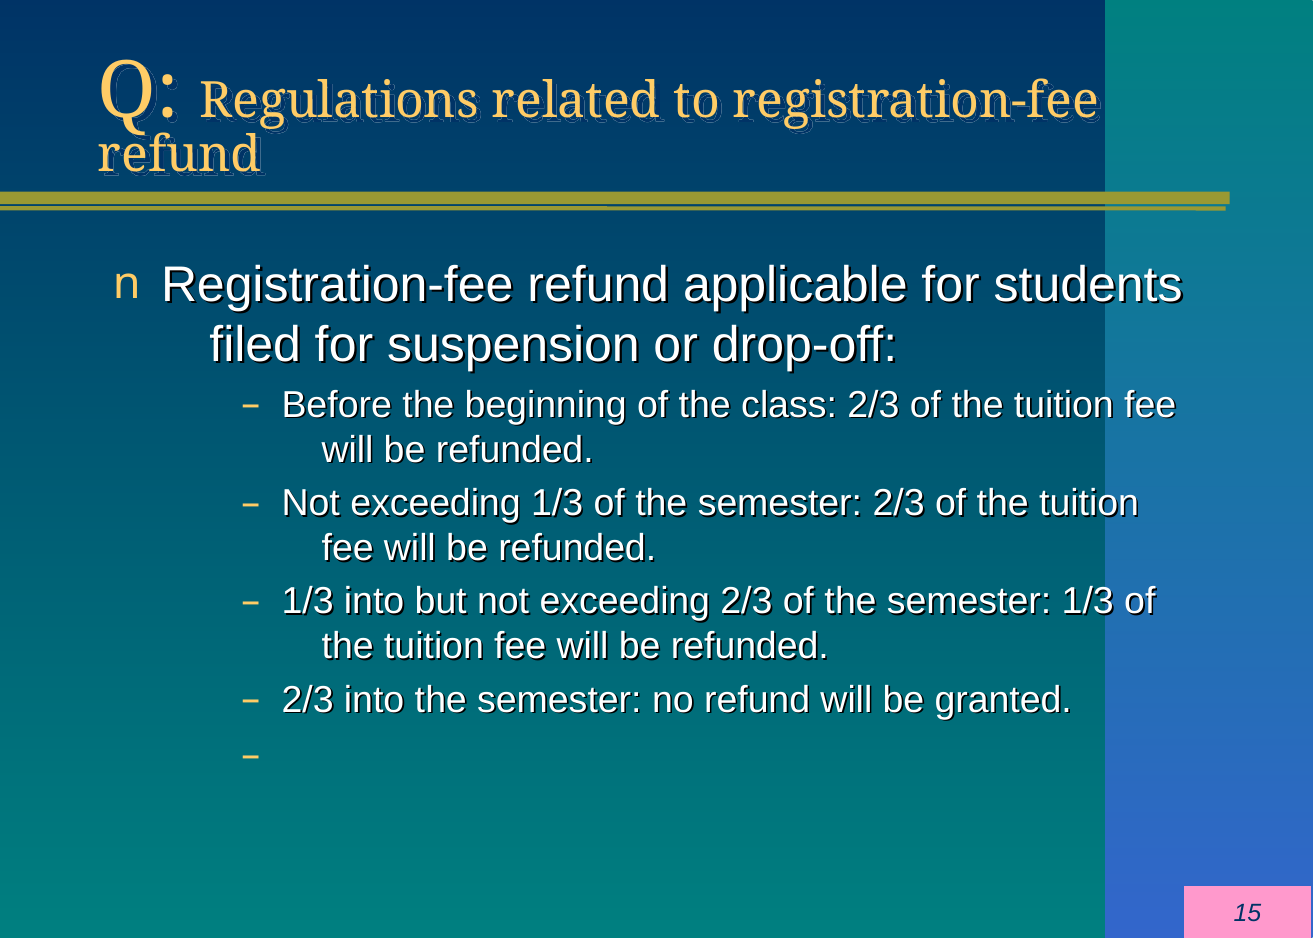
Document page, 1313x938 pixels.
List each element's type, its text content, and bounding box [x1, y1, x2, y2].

title Q: Regulations related to registration-fee refund [84, 36, 1280, 188]
text_box [1105, 0, 1313, 938]
list Registration-fee refund applicable for students filed for suspension or drop-off: Before the beginning of the class: 2/3 of the tuition fee will be refunded. Not exceeding 1/3 of the semester: 2/3 of the tuition fee will be refunded. 1/3 into but not exceeding 2/3 of the semester: 1/3 of the tuition fee will be refunded. 2/3 into the semester: no refund will be granted. [99, 244, 1201, 844]
text_box 15 [1185, 887, 1310, 937]
